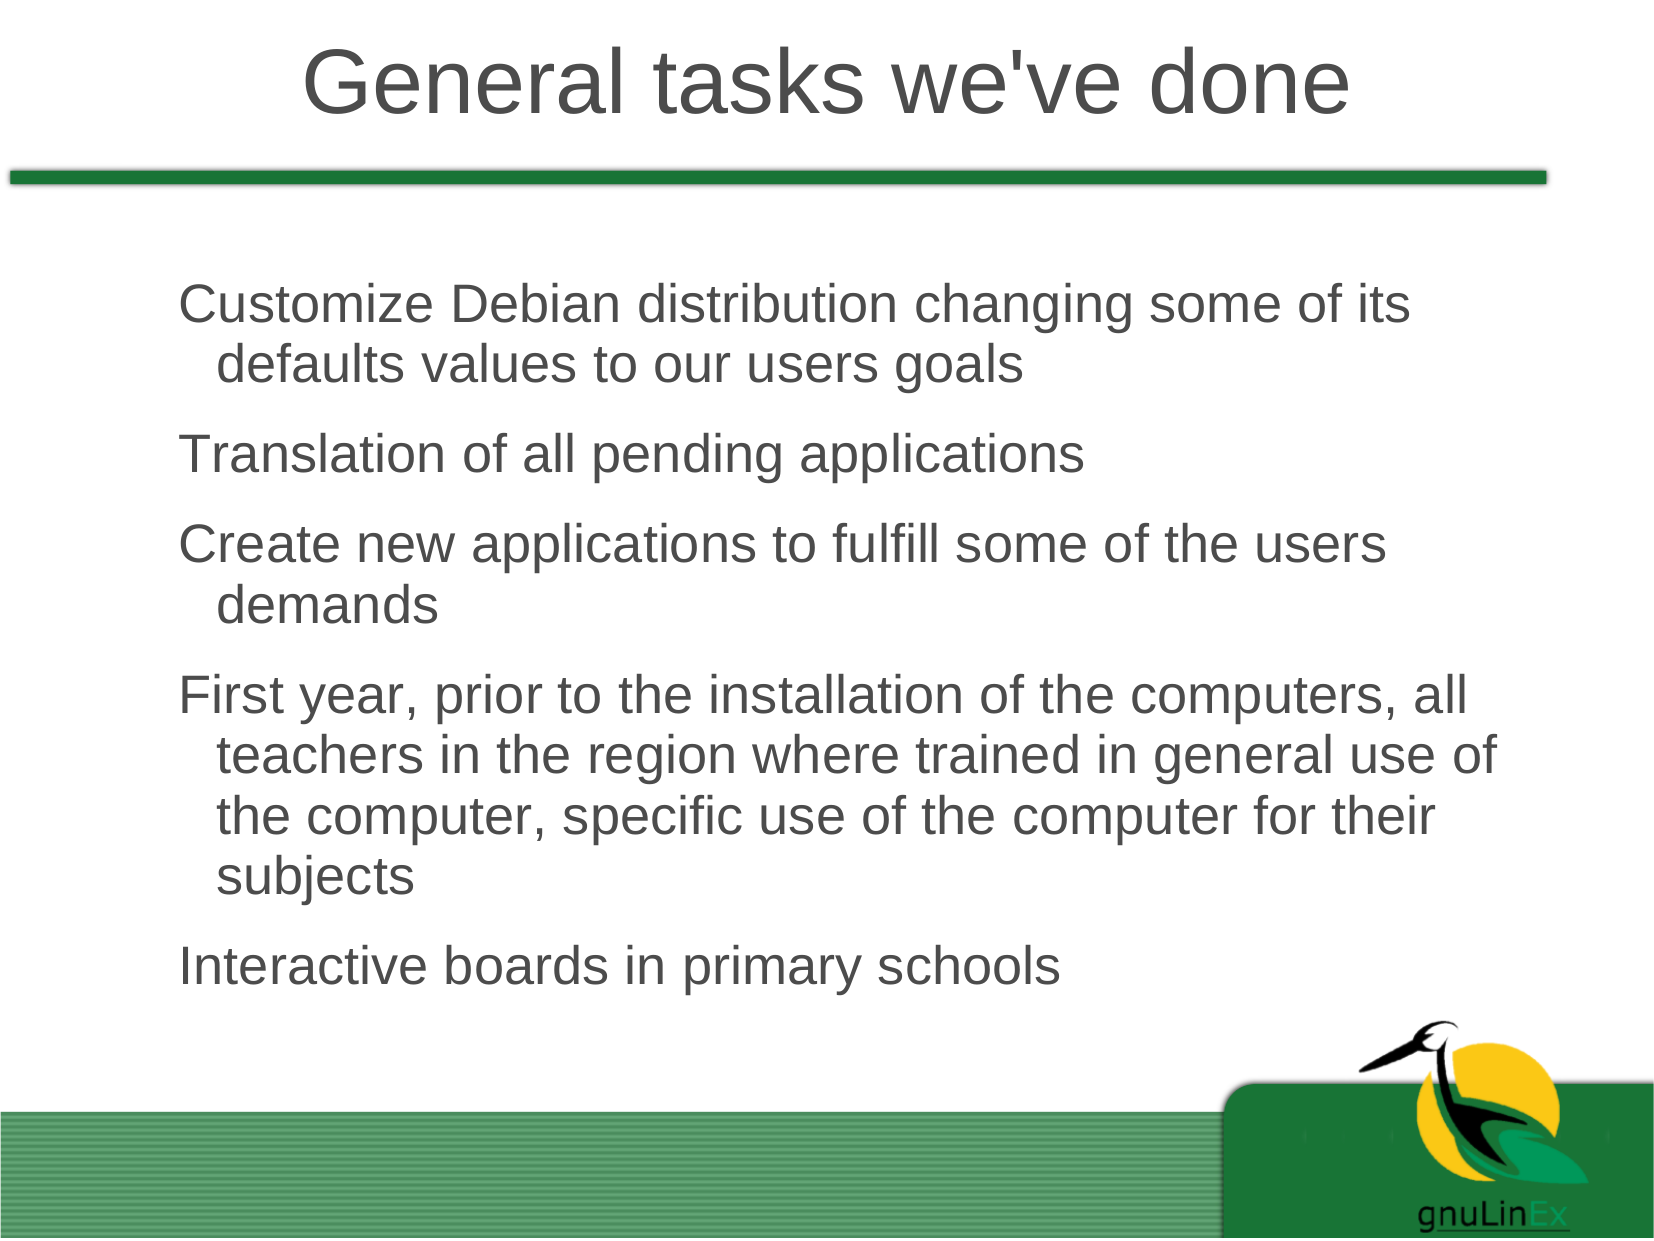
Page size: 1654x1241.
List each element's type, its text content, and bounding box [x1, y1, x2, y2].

picture [0, 0, 1654, 1238]
title General tasks we've done [121, 0, 1534, 164]
list Customize Debian distribution changing some of its defaults values to our users goals Translation of all pending applications Create new applications to fulfill some of the users demands First year, prior to the installation of the computers, all teachers in the region where trained in general use of the computer, specific use of the computer for their subjects Interactive boards in primary schools [103, 273, 1516, 1064]
